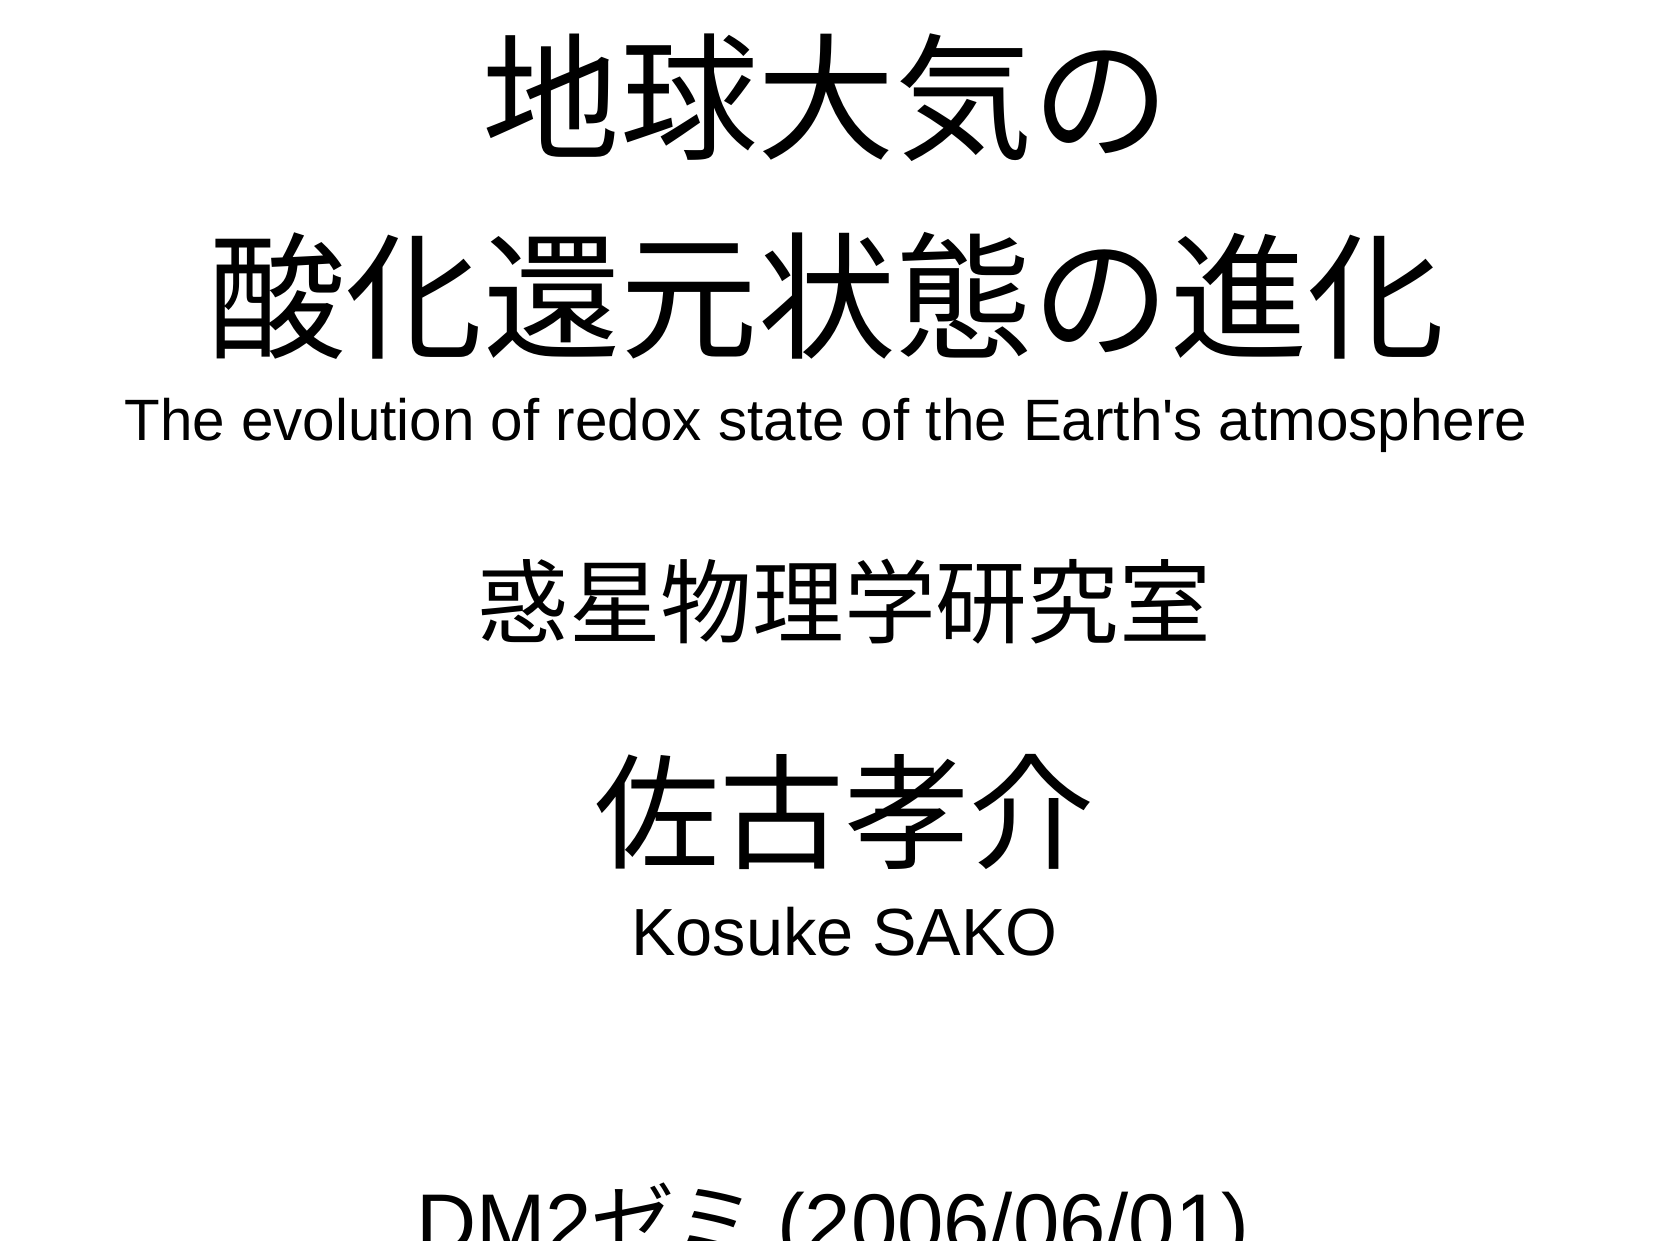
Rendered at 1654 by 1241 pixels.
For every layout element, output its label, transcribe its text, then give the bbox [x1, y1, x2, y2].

title 地球大気の 酸化還元状態の進化 The evolution of redox state of the Earth's atmosphere [0, 51, 1654, 392]
subtitle 惑星物理学研究室 佐古孝介 Kosuke SAKO DM2ゼミ (2006/06/01) [82, 216, 1571, 1181]
